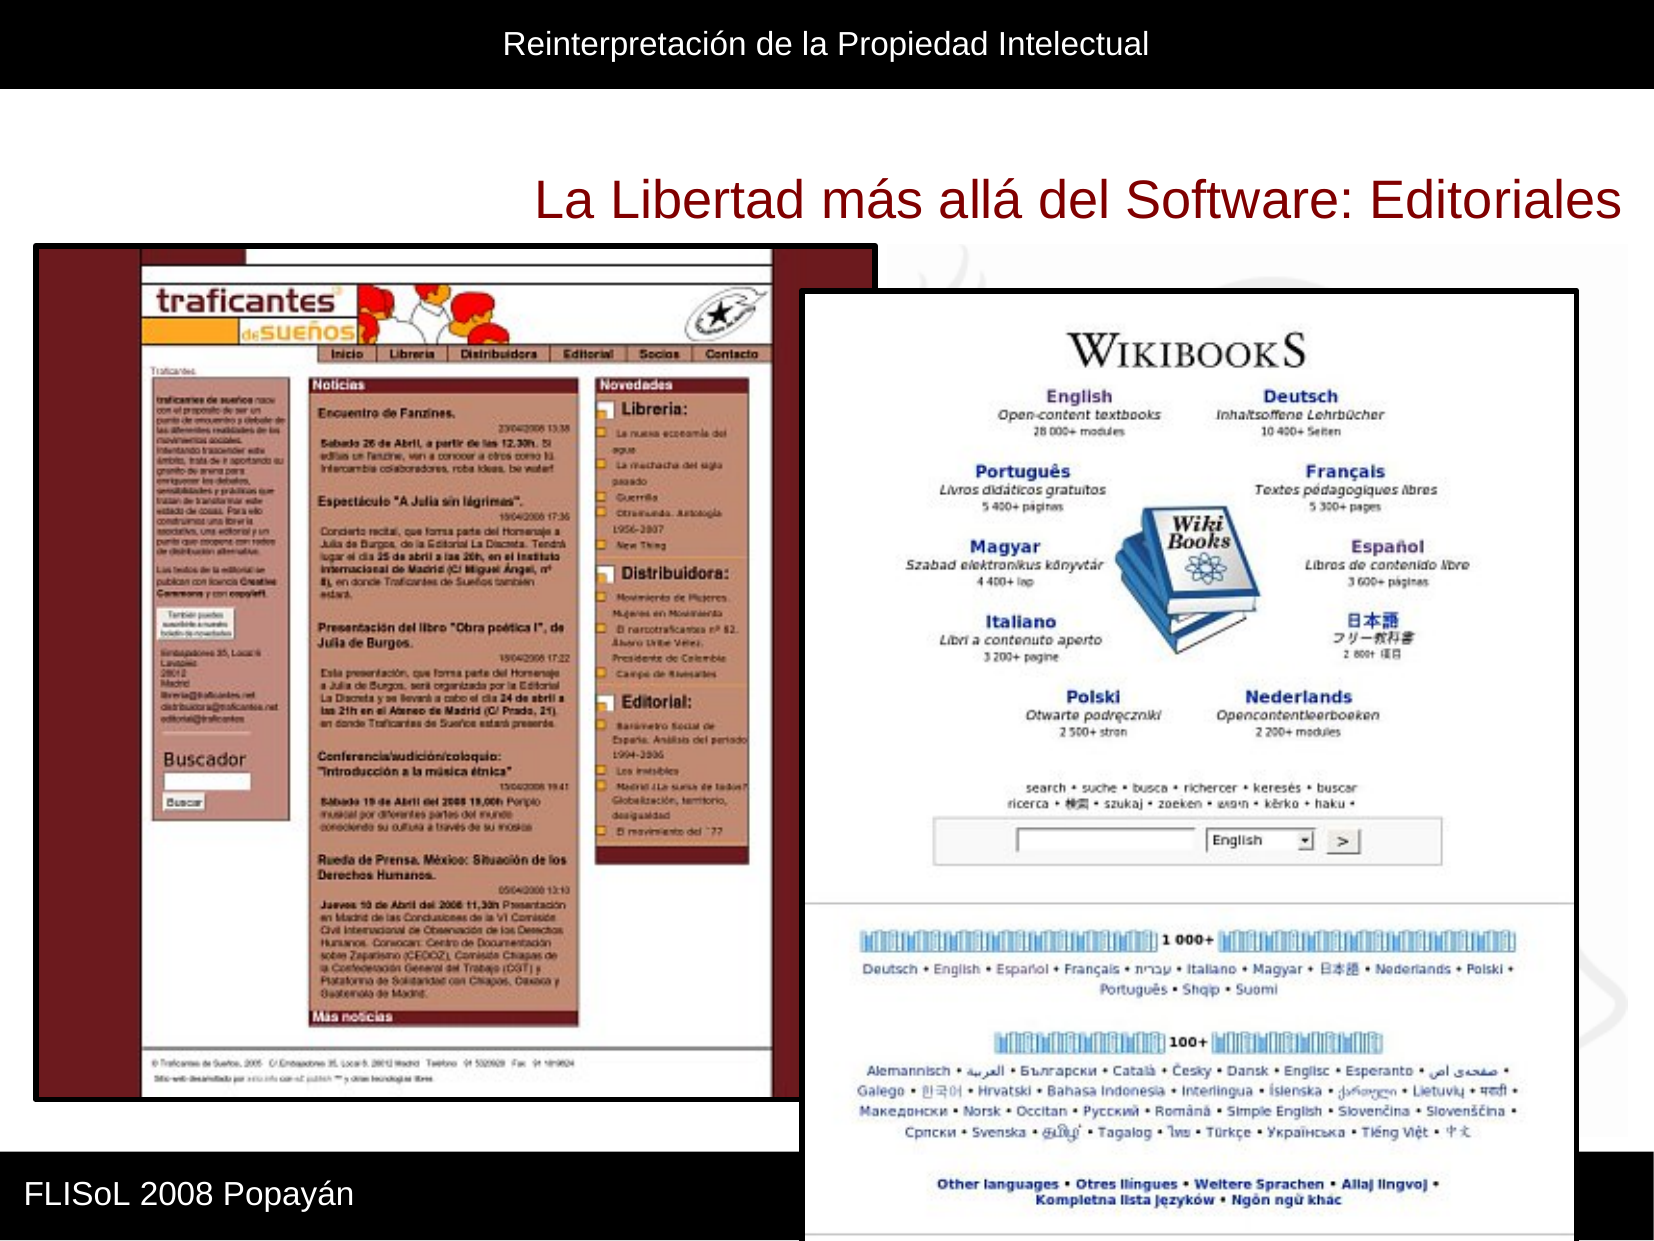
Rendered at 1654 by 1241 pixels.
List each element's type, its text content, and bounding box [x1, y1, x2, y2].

picture [38, 248, 873, 1097]
picture [804, 293, 1574, 1241]
picture [887, 244, 1628, 1137]
title La Libertad más allá del Software: Editoriales [147, 147, 1625, 252]
